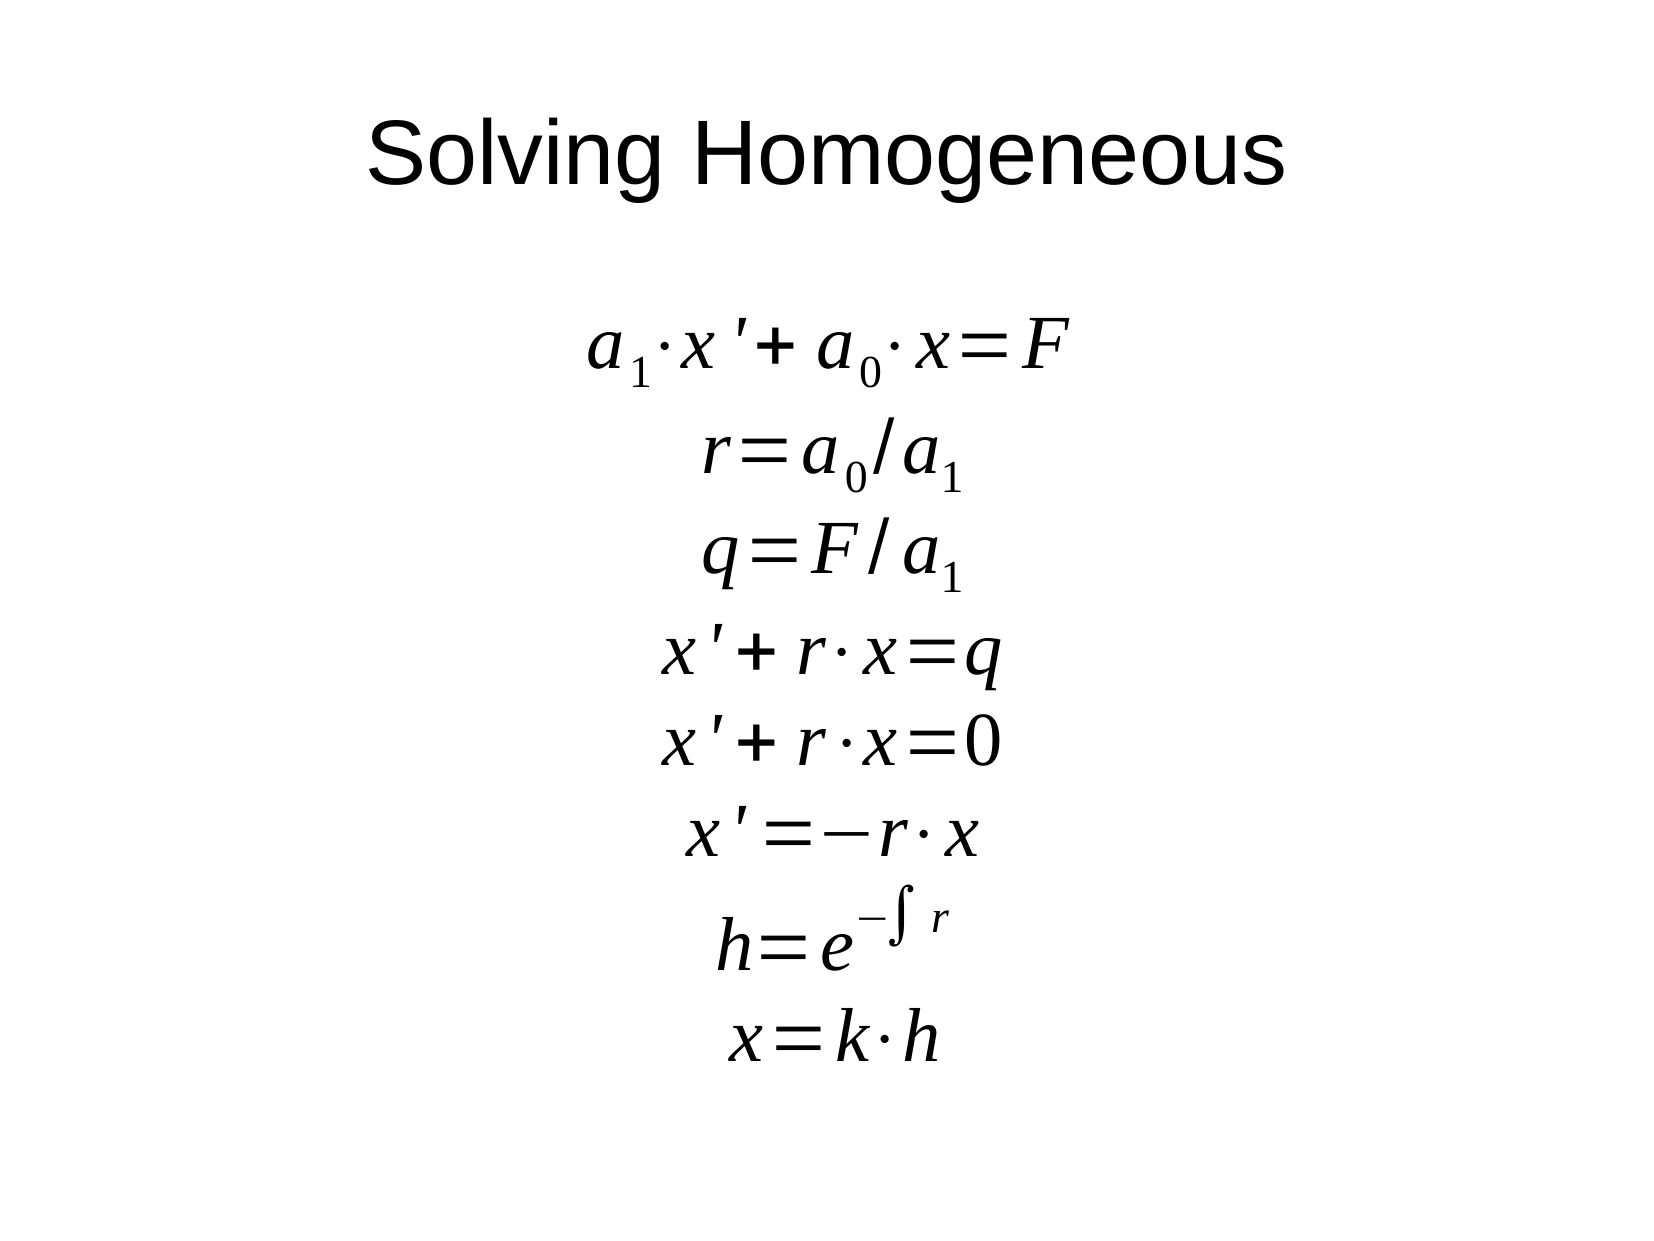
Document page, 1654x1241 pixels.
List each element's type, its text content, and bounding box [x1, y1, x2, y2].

chart [566, 301, 1087, 1082]
title Solving Homogeneous [82, 49, 1571, 257]
